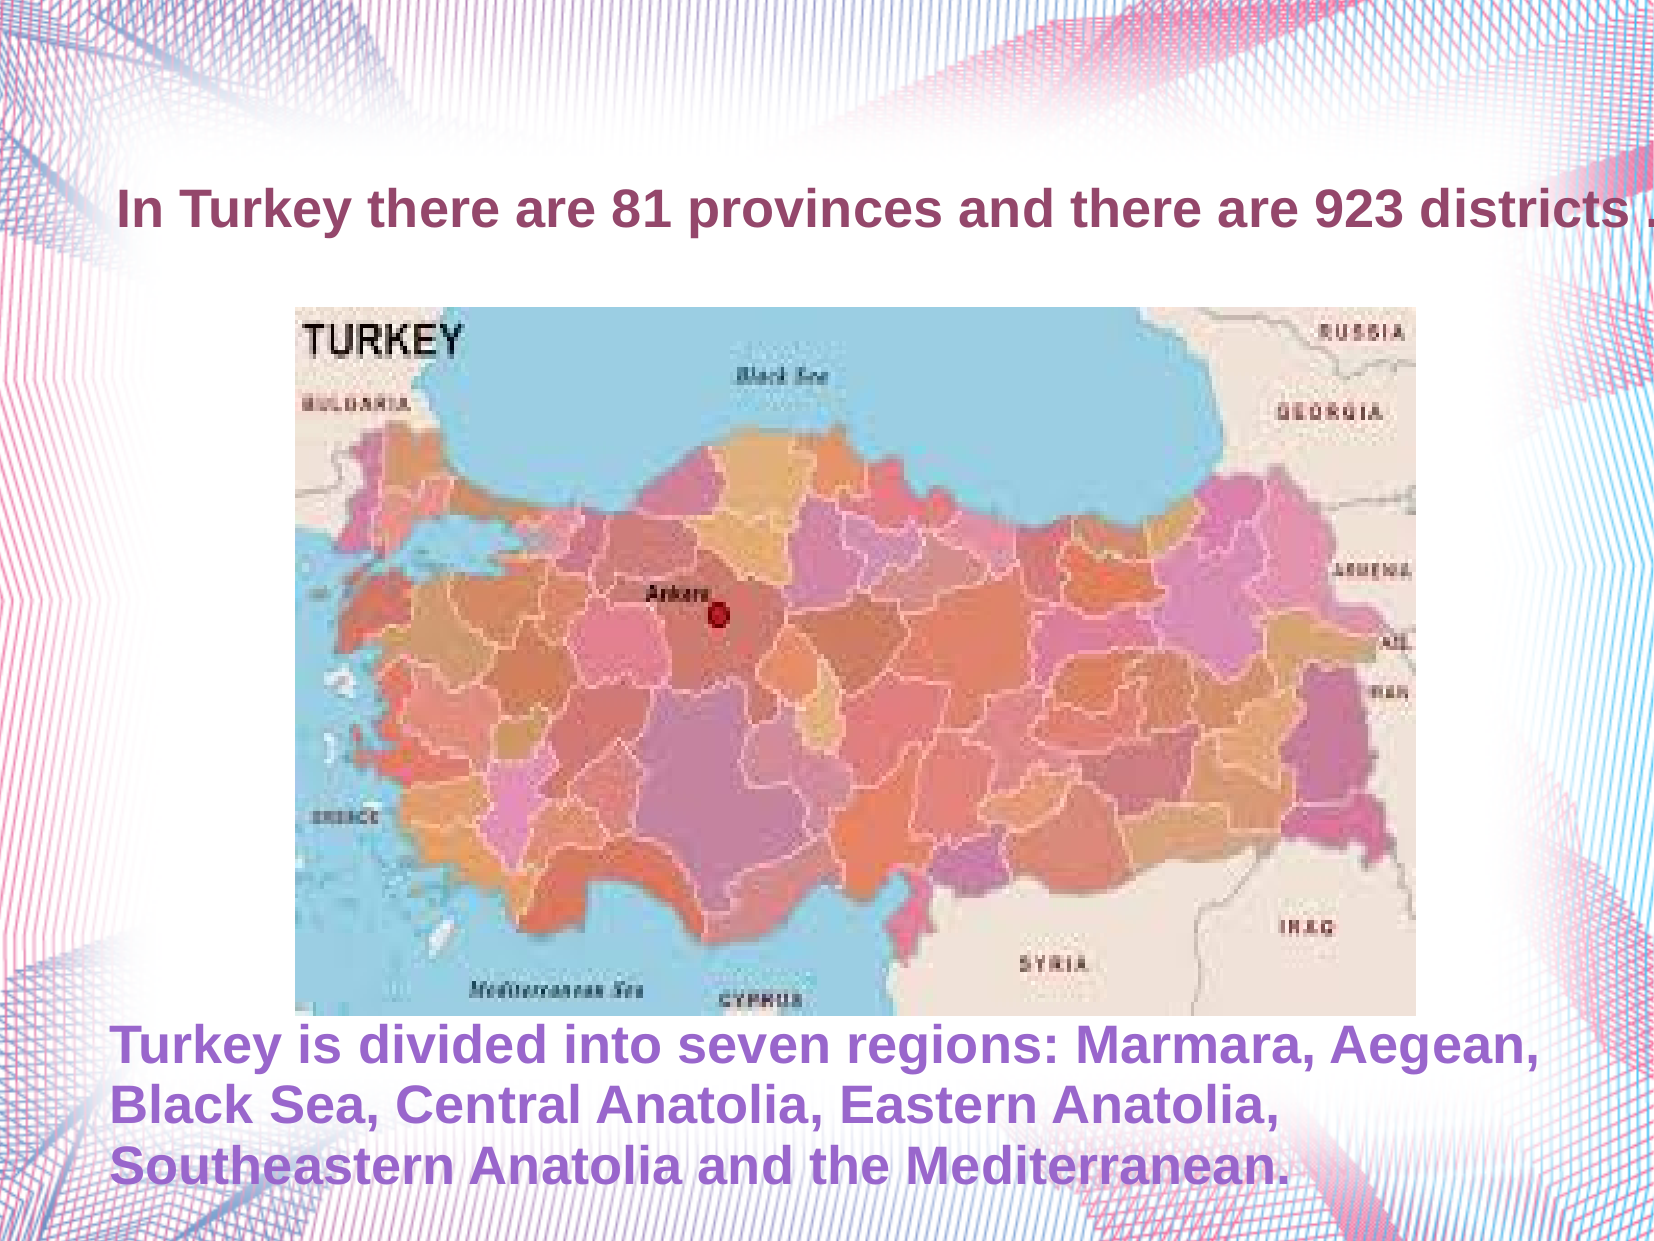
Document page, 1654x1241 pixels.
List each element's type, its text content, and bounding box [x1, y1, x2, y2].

picture [0, 0, 1654, 1241]
text_box In Turkey there are 81 provinces and there are 923 districts . [101, 171, 1654, 249]
text_box Turkey is divided into seven regions: Marmara, Aegean, Black Sea, Central Anatolia, Eastern Anatolia, Southeastern Anatolia and the Mediterranean. [94, 1007, 1650, 1208]
